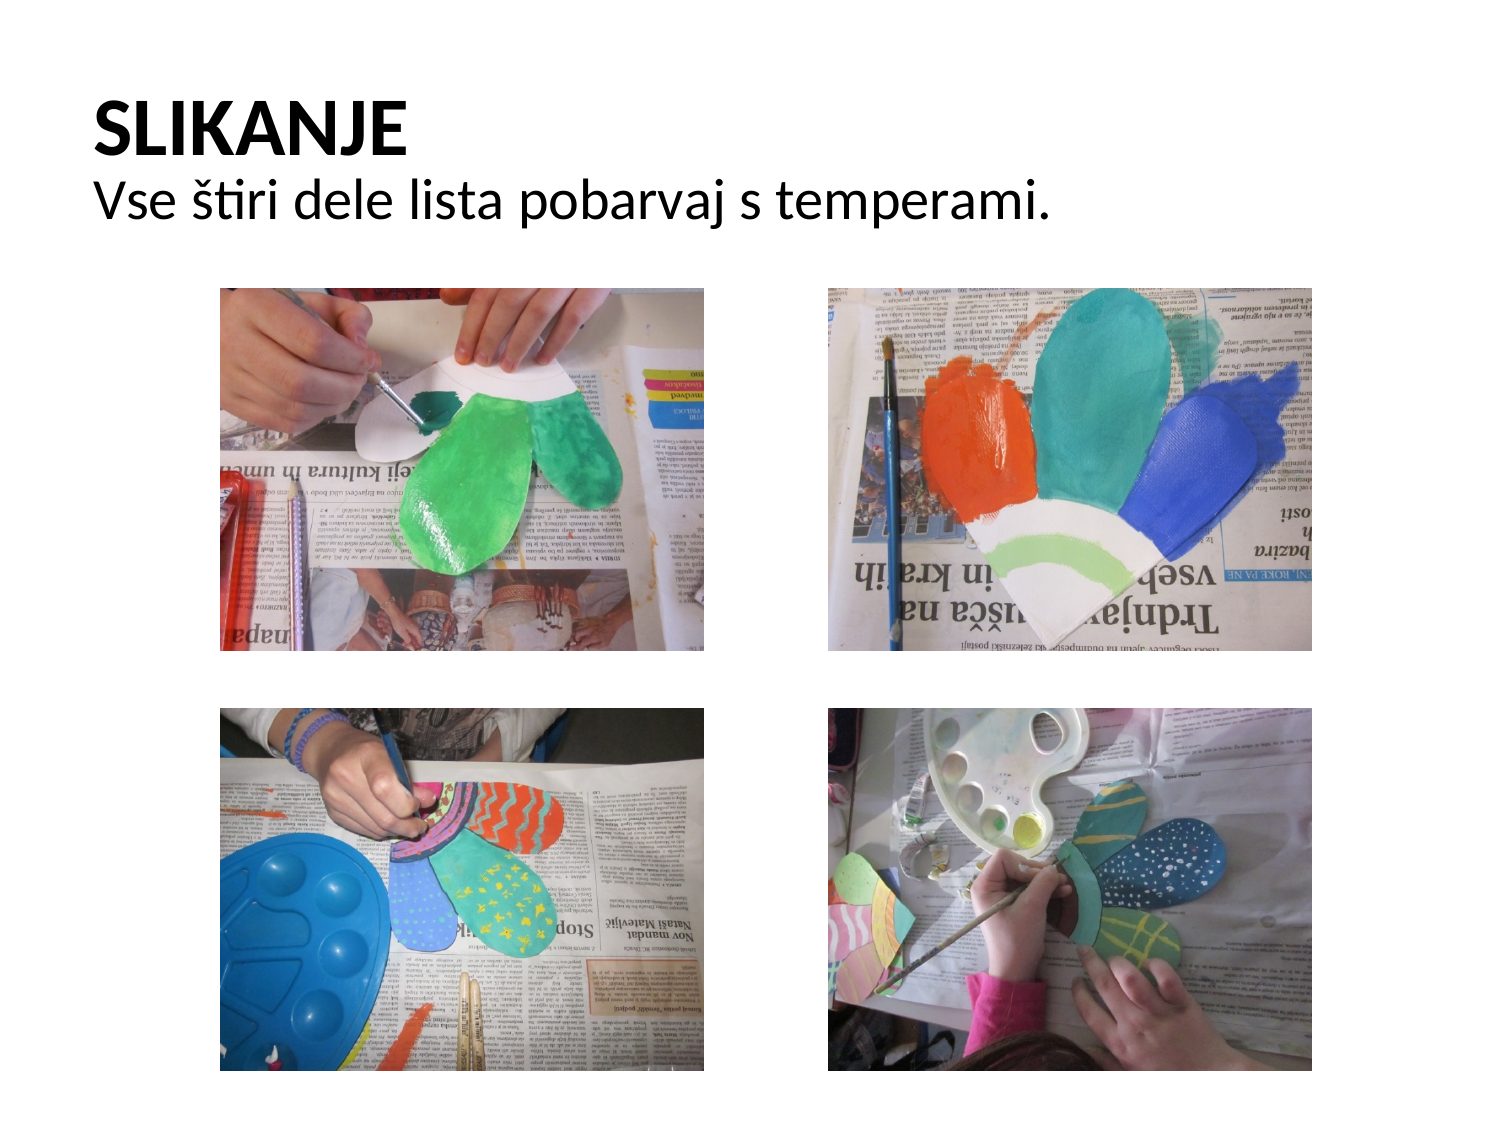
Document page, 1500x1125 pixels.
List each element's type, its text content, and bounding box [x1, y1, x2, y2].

picture [828, 288, 1312, 651]
picture [828, 708, 1312, 1071]
text_box SLIKANJE Vse štiri dele lista pobarvaj s temperami. [78, 85, 1100, 242]
picture [220, 288, 704, 651]
picture [220, 708, 704, 1071]
